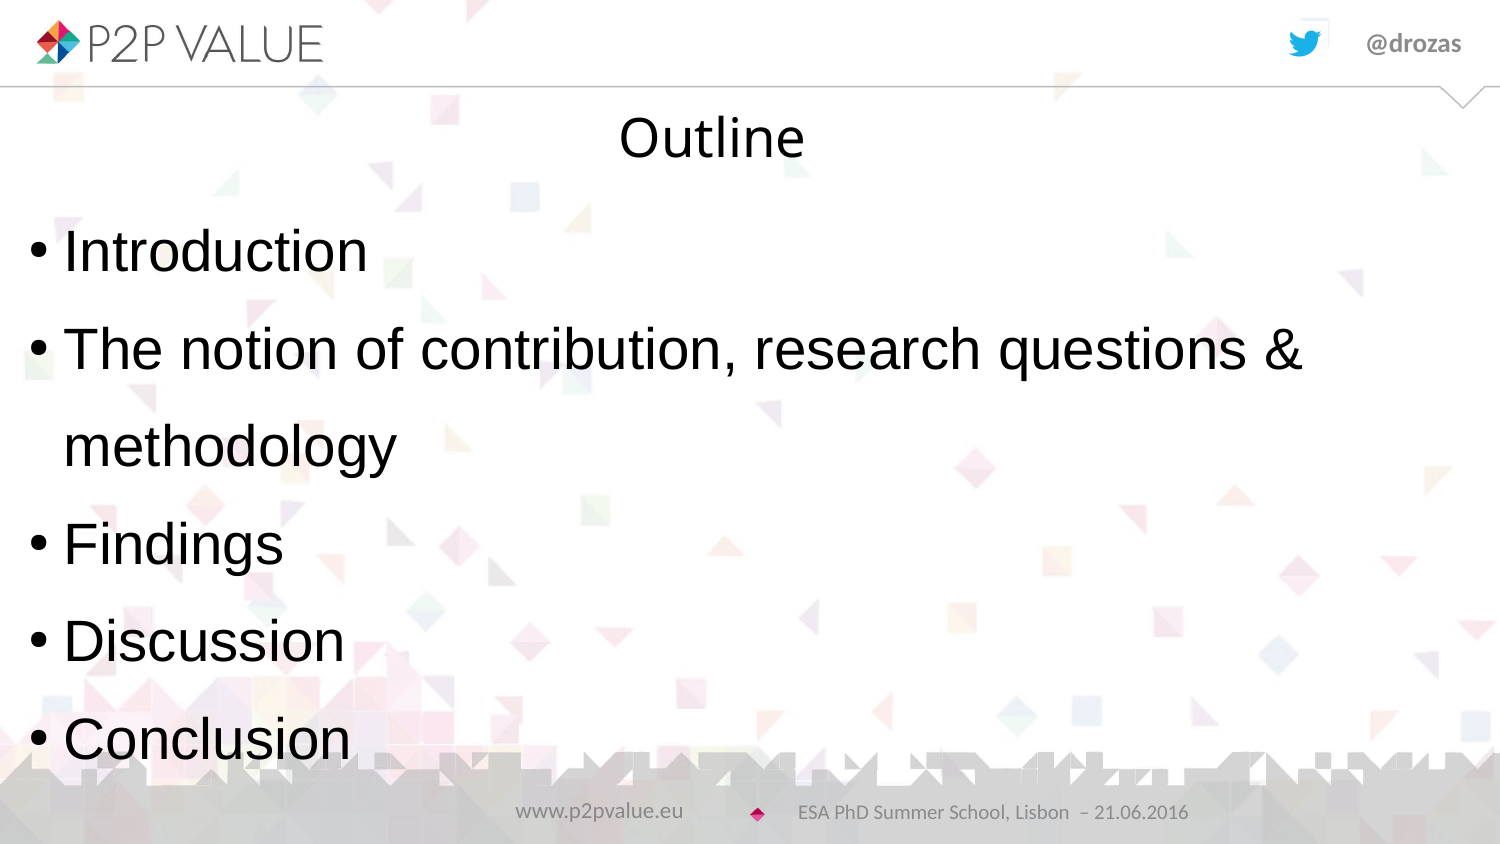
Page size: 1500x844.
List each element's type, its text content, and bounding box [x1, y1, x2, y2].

title Outline [60, 92, 1366, 180]
text_box @drozas [1305, 11, 1481, 72]
subtitle Introduction The notion of contribution, research questions & methodology Findings Discussion Conclusion [15, 180, 1496, 796]
text_box www.p2pvalue.eu [509, 789, 728, 829]
picture [0, 0, 1500, 844]
text_box ESA PhD Summer School, Lisbon – 21.06.2016 [784, 788, 1477, 834]
